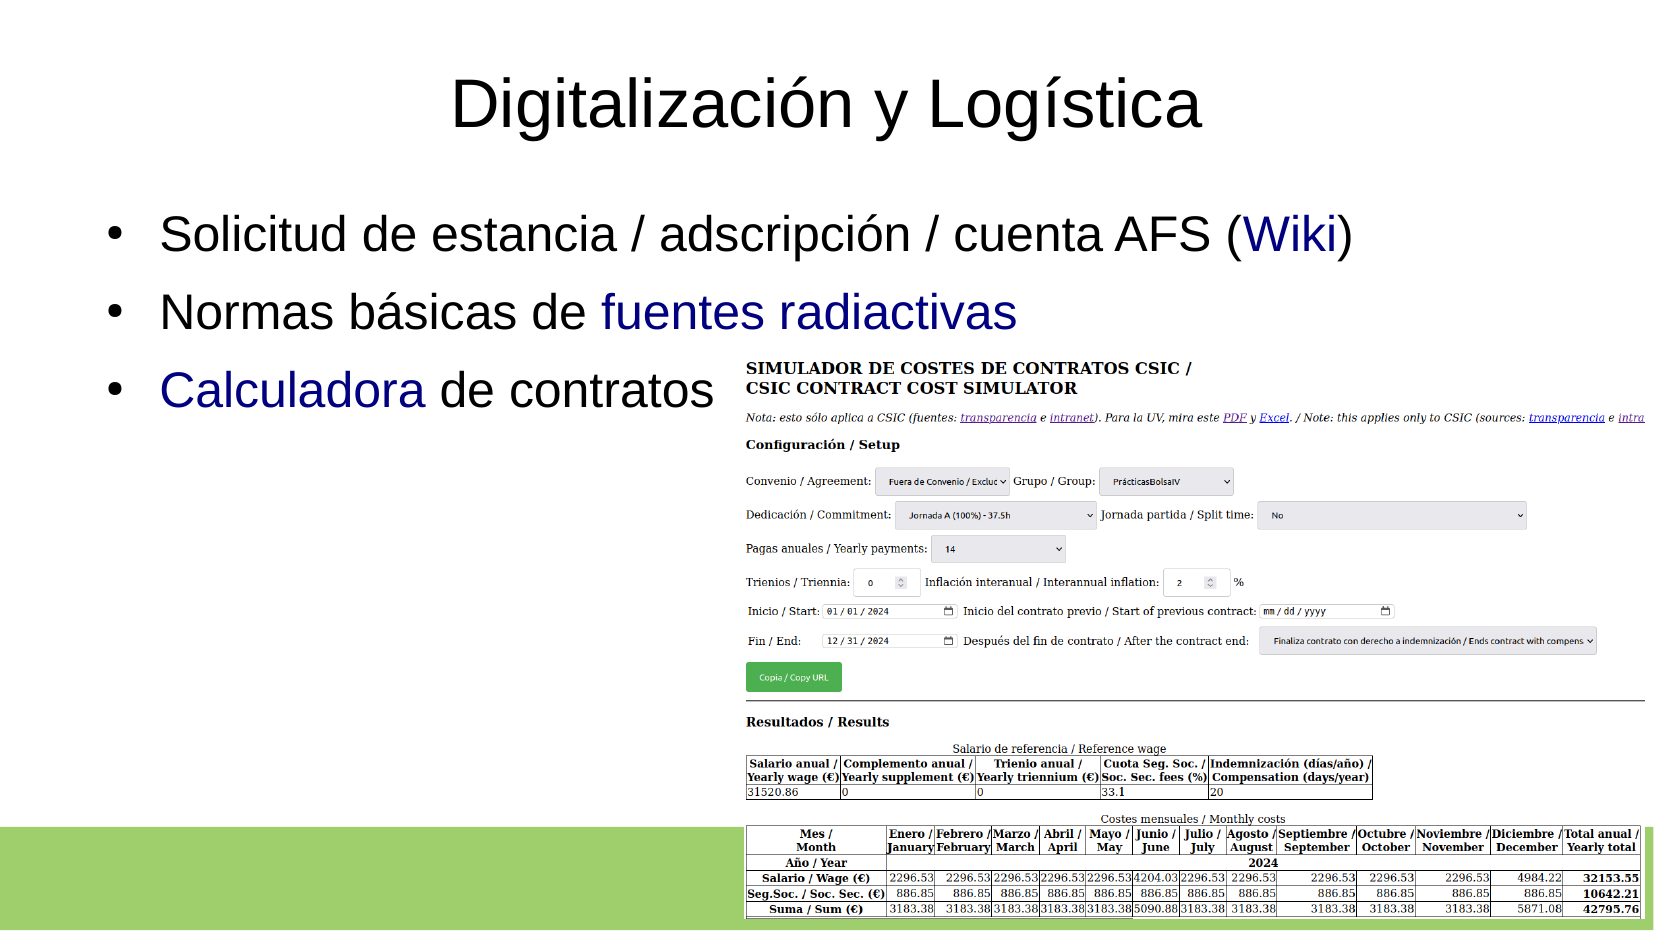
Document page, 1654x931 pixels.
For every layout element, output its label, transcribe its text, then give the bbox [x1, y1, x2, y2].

title Digitalización y Logística [88, 29, 1565, 178]
list Solicitud de estancia / adscripción / cuenta AFS (Wiki) Normas básicas de fuentes radiactivas Calculadora de contratos [88, 206, 1565, 739]
picture [744, 353, 1645, 919]
